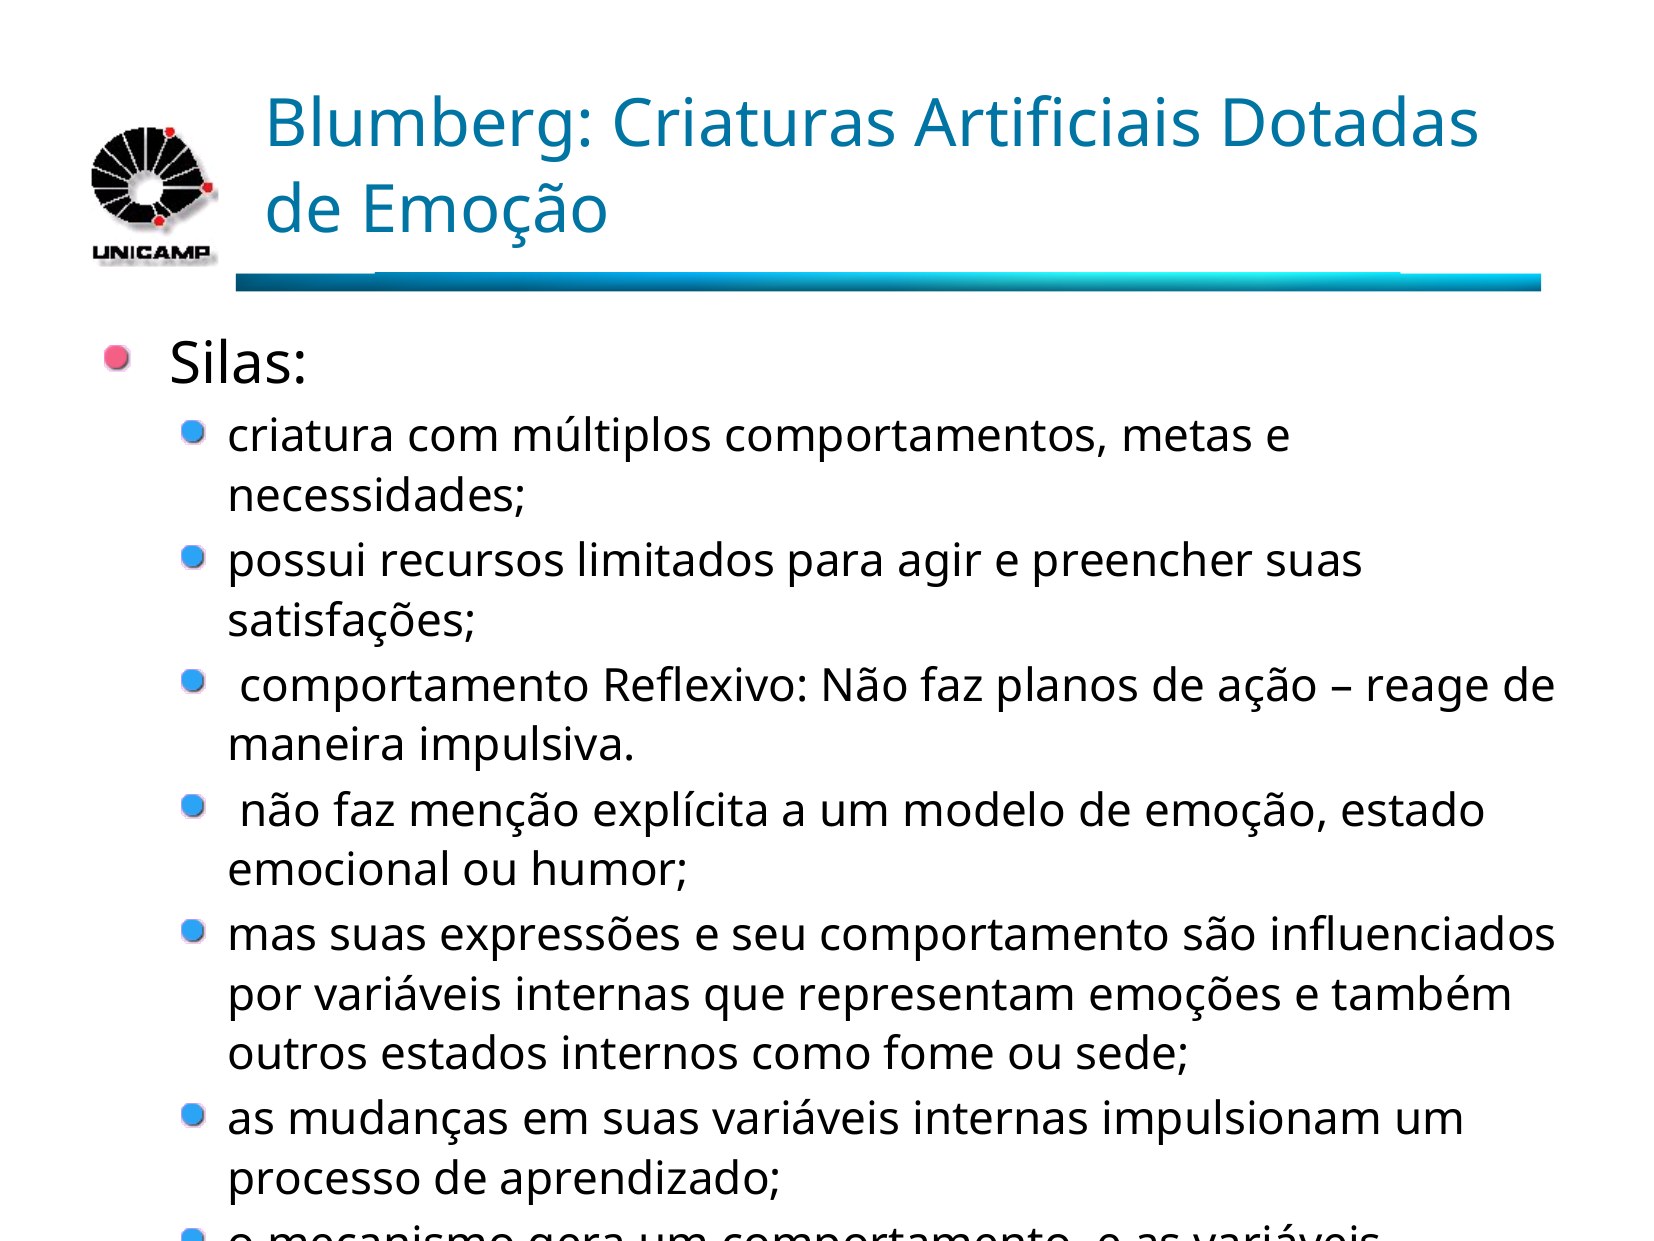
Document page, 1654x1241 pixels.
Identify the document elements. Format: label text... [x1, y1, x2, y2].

picture [180, 1227, 207, 1241]
title Blumberg: Criaturas Artificiais Dotadas de Emoção [264, 42, 1534, 250]
picture [125, 272, 1654, 295]
list Silas: criatura com múltiplos comportamentos, metas e necessidades; possui recursos limitados para agir e preencher suas satisfações; comportamento Reflexivo: Não faz planos de ação – reage de maneira impulsiva. não faz menção explícita a um modelo de emoção, estado emocional ou humor; mas suas expressões e seu comportamento são influenciados por variáveis internas que representam emoções e também outros estados internos como fome ou sede; as mudanças em suas variáveis internas impulsionam um processo de aprendizado; o mecanismo gera um comportamento, e as variáveis internas de emoção intermediam como este é executado; [85, 323, 1565, 1152]
